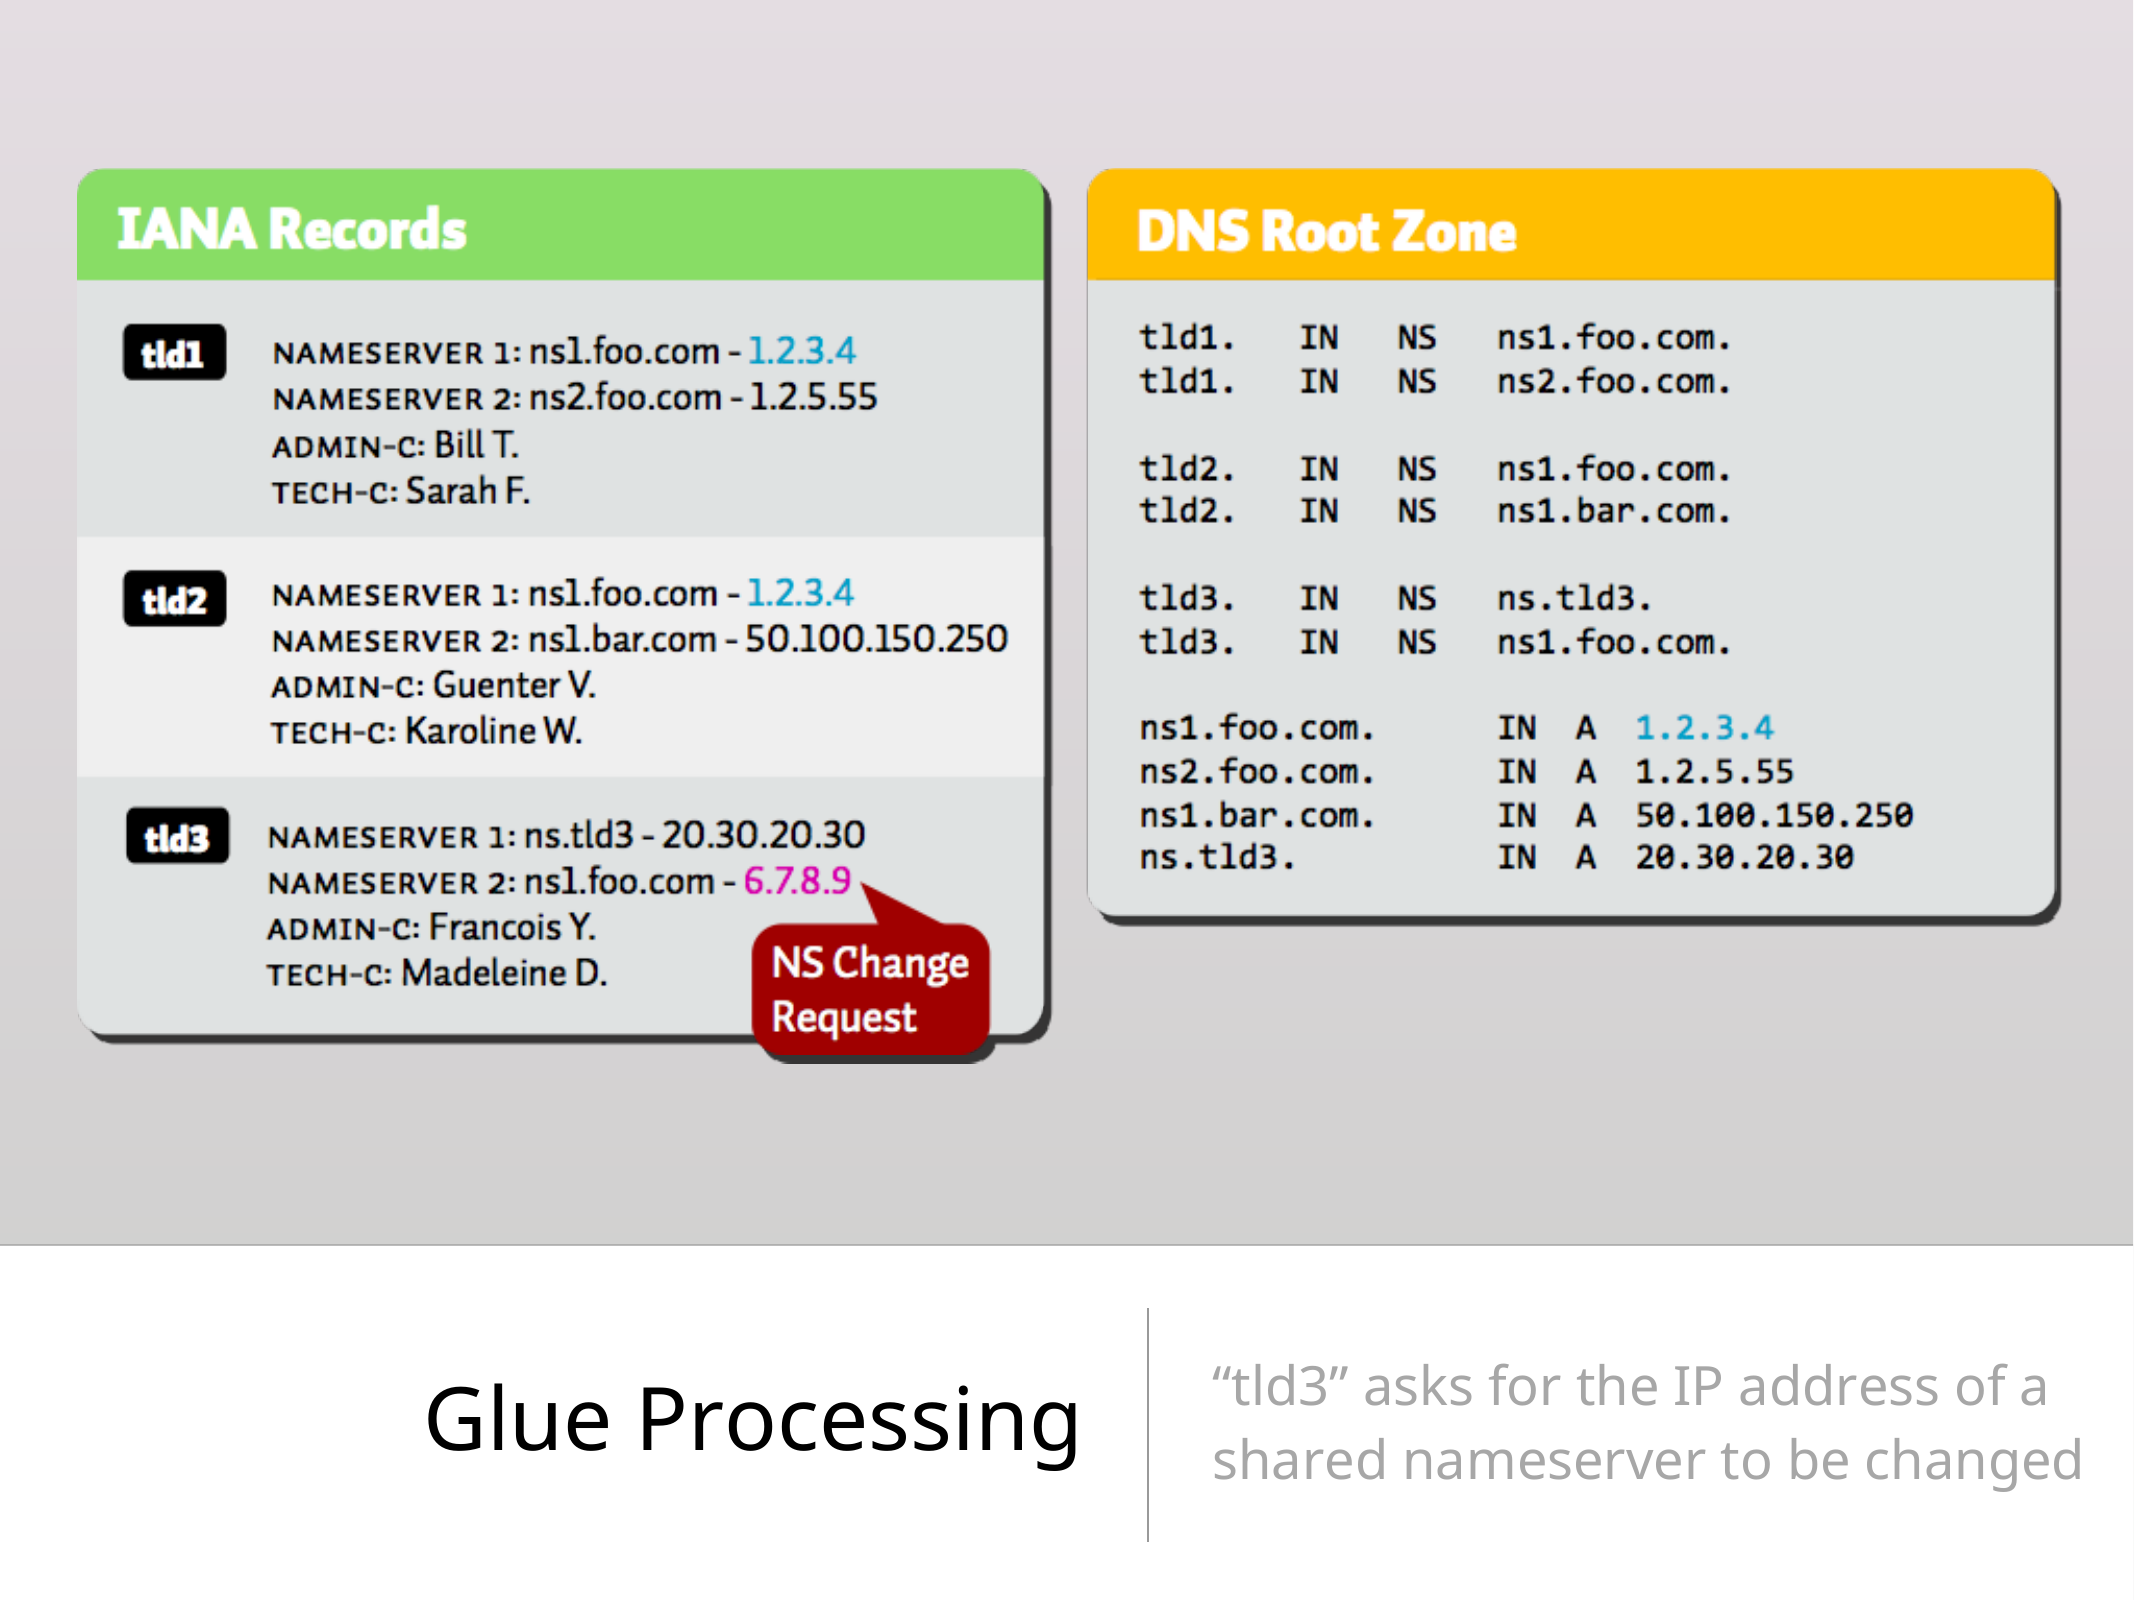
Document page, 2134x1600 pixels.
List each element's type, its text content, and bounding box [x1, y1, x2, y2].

picture [0, 0, 2134, 1600]
list “tld3” asks for the IP address of a shared nameserver to be changed [1204, 1283, 2100, 1561]
title Glue Processing [110, 1277, 1092, 1557]
